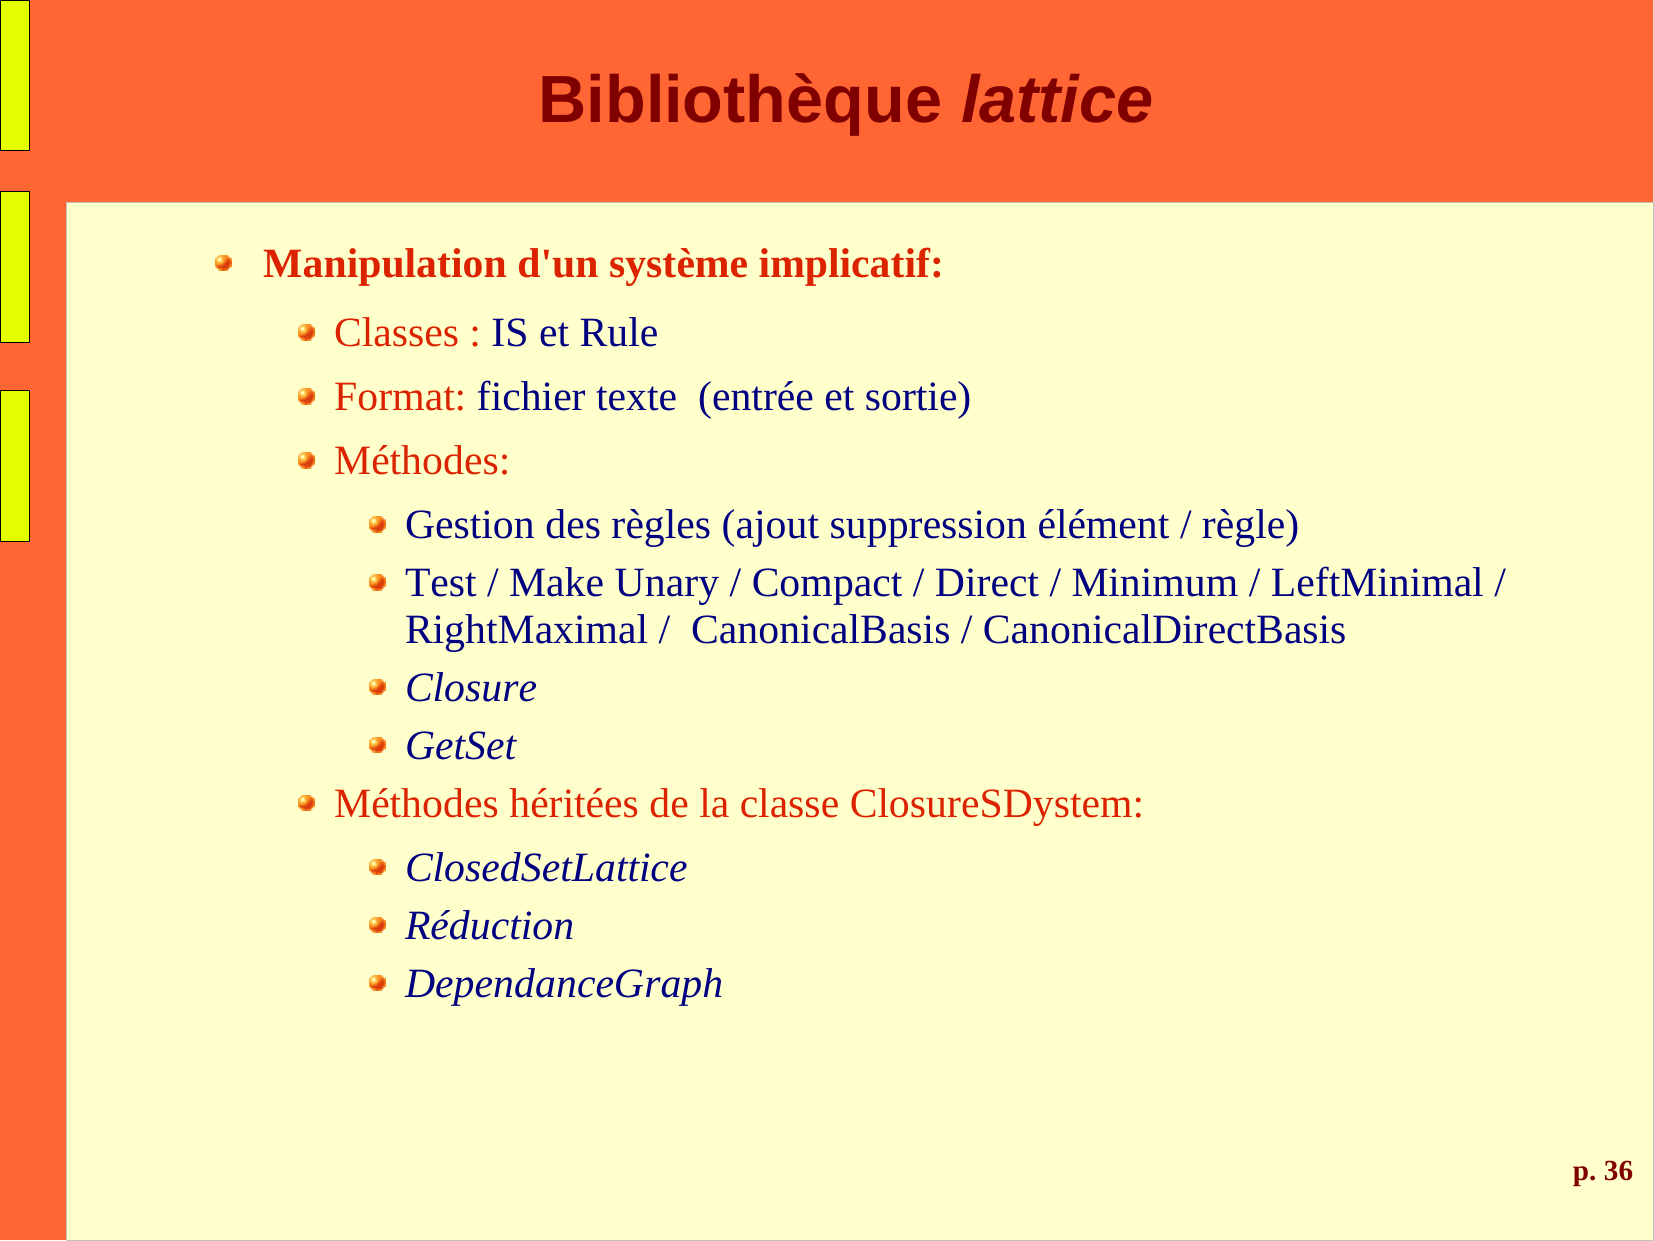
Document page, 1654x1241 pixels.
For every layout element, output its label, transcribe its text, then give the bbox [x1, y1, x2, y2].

list Manipulation d'un système implicatif: Classes : IS et Rule Format: fichier texte (entrée et sortie) Méthodes: Gestion des règles (ajout suppression élément / règle) Test / Make Unary / Compact / Direct / Minimum / LeftMinimal / RightMaximal / CanonicalBasis / CanonicalDirectBasis Closure GetSet Méthodes héritées de la classe ClosureSDystem: ClosedSetLattice Réduction DependanceGraph [121, 239, 1534, 1127]
title Bibliothèque lattice [98, 34, 1594, 166]
